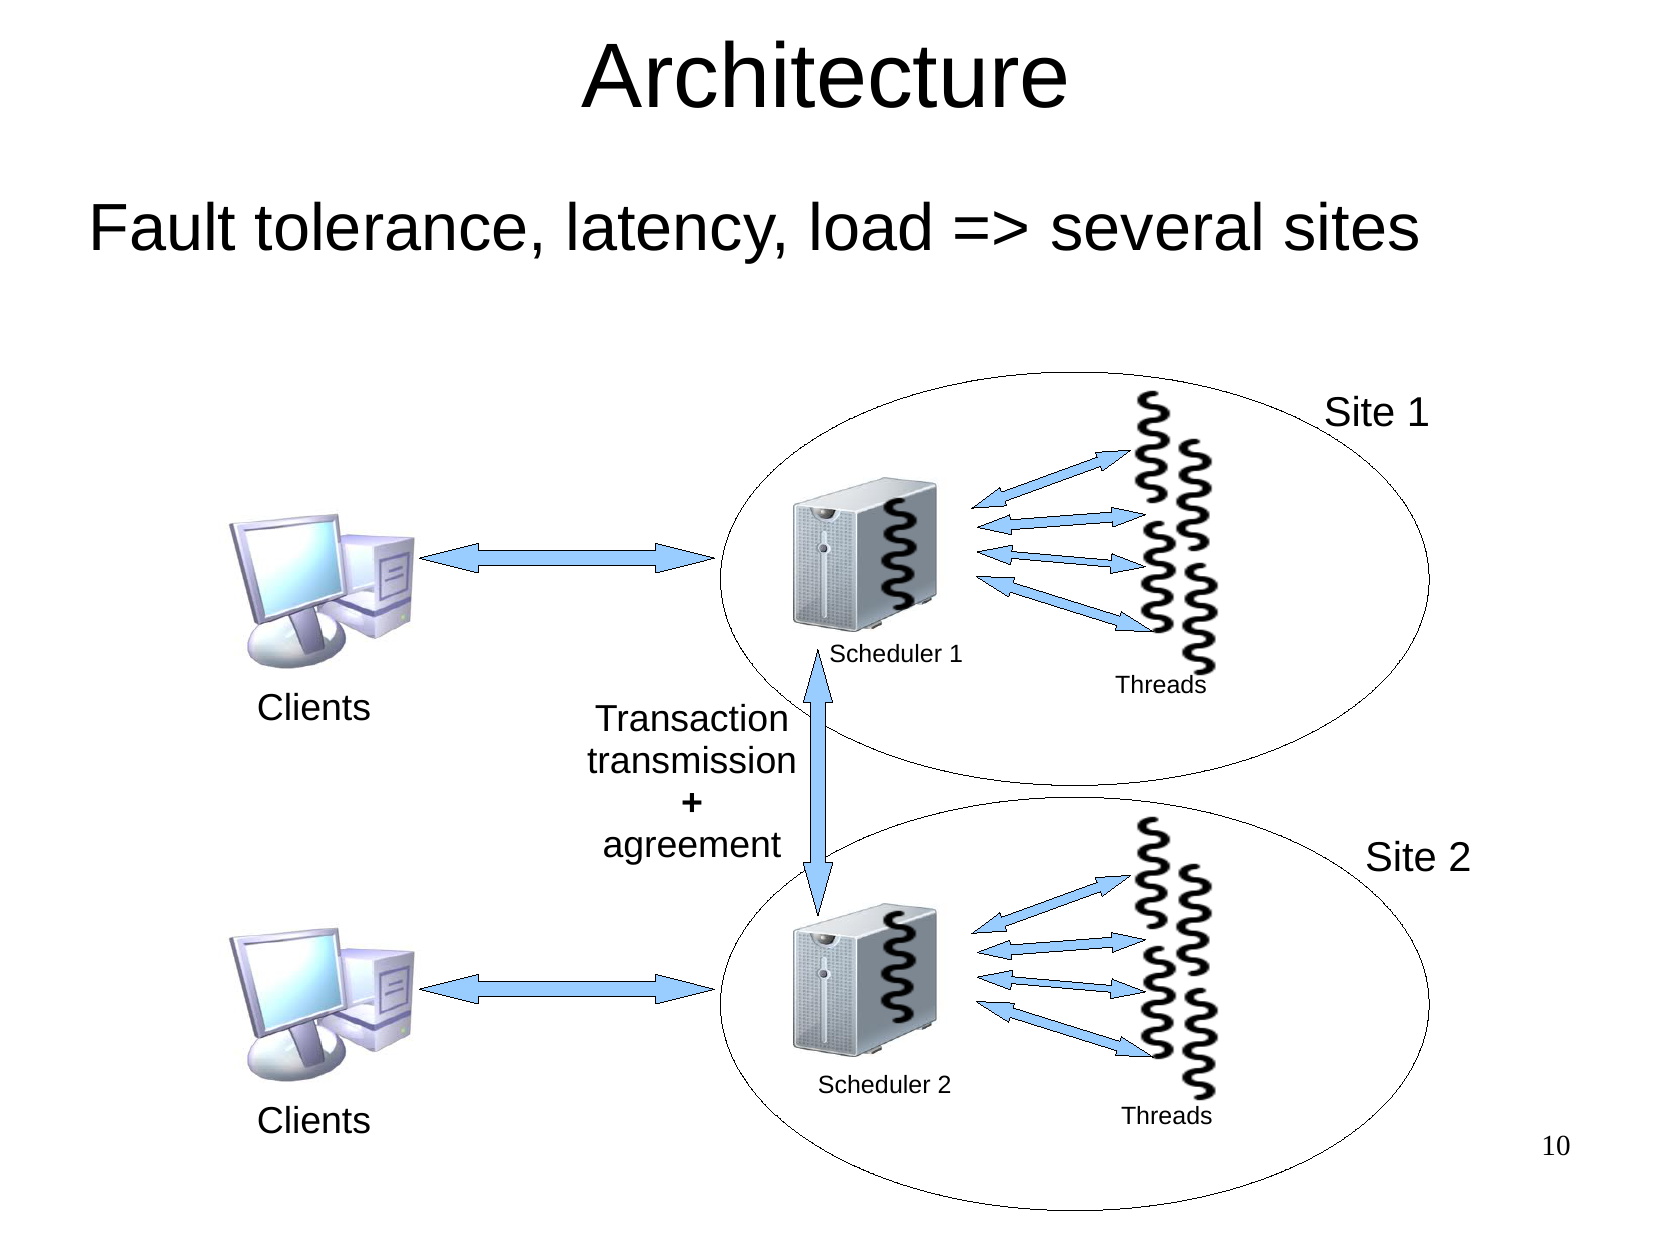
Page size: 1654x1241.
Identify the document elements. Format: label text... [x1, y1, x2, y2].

picture [868, 490, 929, 621]
text_box [720, 372, 1430, 1211]
picture [218, 915, 426, 1093]
picture [1122, 809, 1230, 1111]
text_box [419, 543, 715, 573]
text_box Clients [242, 1092, 449, 1152]
title Architecture [82, 0, 1571, 180]
text_box Site 2 [1350, 826, 1489, 889]
text_box Clients [242, 679, 449, 739]
text_box Site 1 [1309, 381, 1447, 443]
list Fault tolerance, latency, load => several sites [17, 189, 1625, 373]
picture [1122, 383, 1230, 686]
text_box [419, 974, 715, 1004]
text_box Transaction transmission + agreement [572, 689, 812, 873]
picture [218, 501, 426, 680]
picture [868, 903, 928, 1034]
